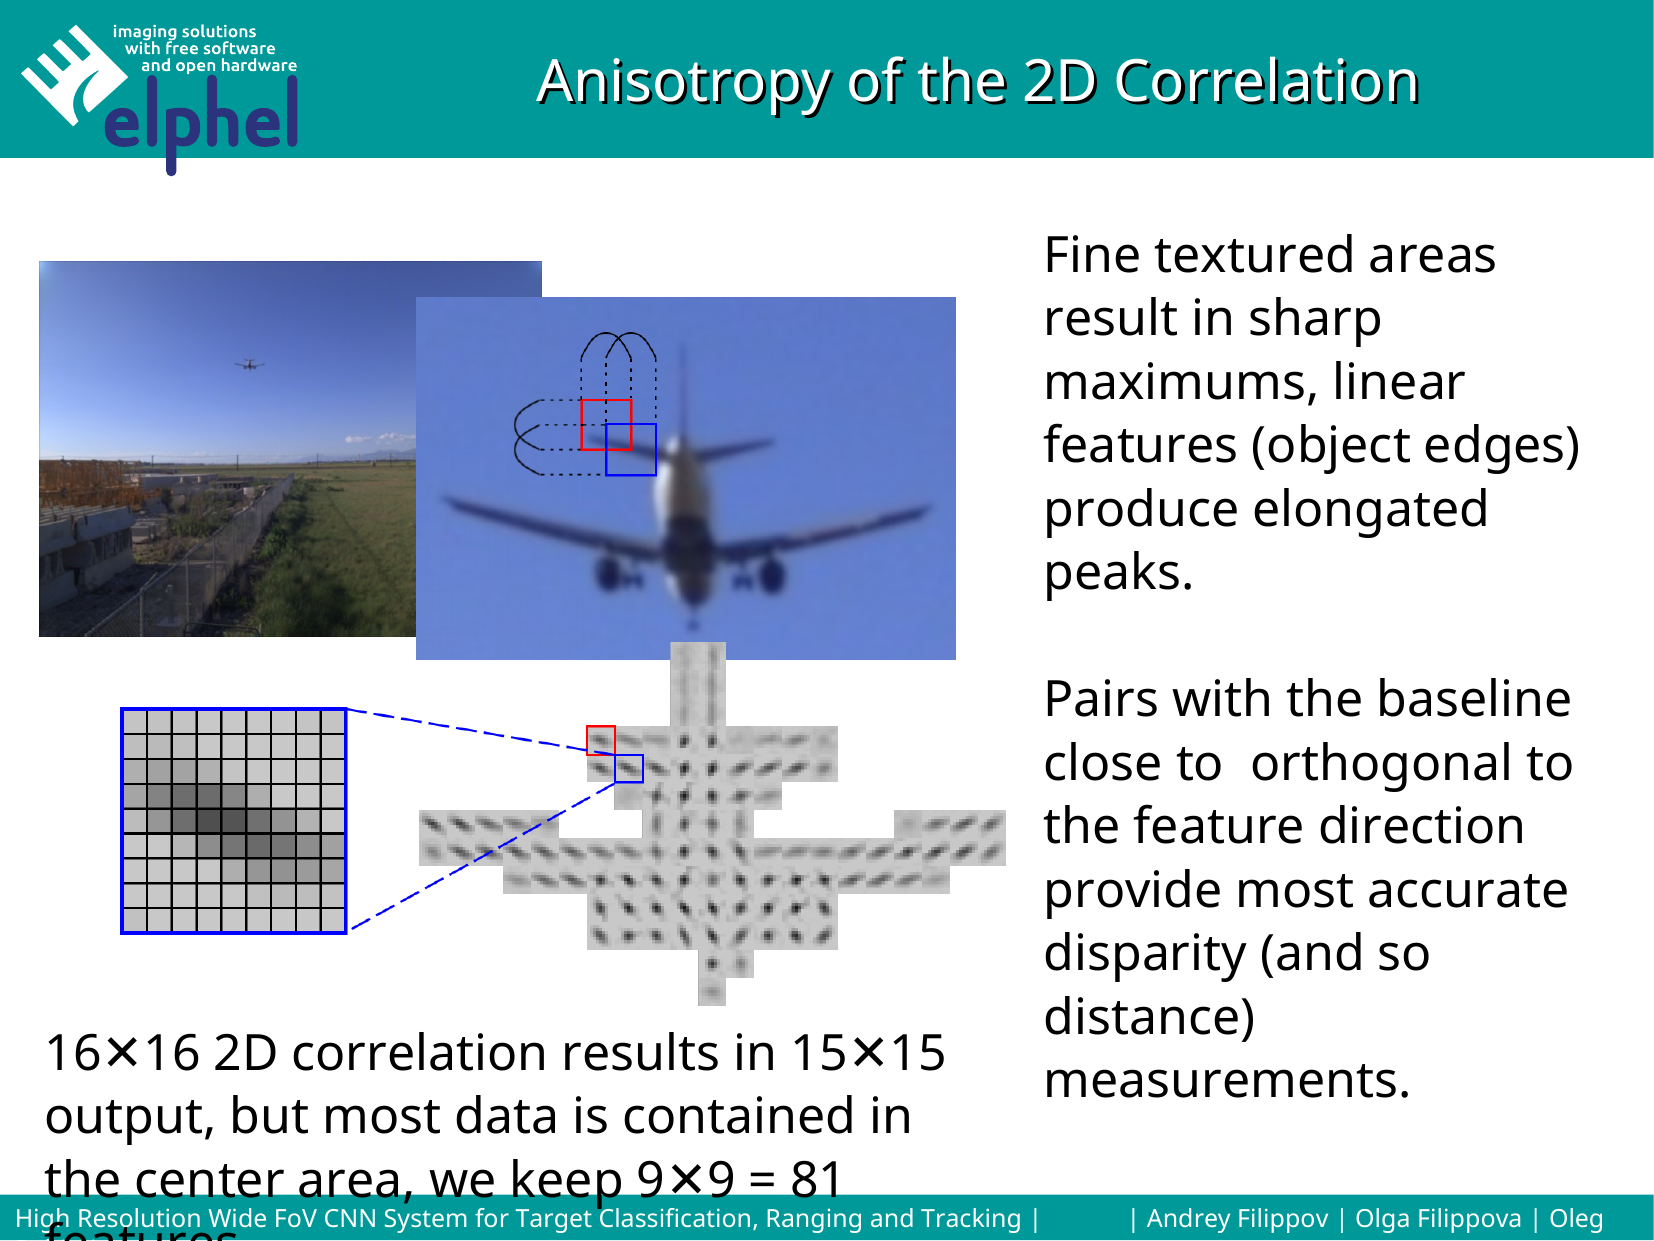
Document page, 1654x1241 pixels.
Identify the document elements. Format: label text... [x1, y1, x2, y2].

picture [39, 261, 1045, 1013]
text_box Fine textured areas result in sharp maximums, linear features (object edges) produce elongated peaks. Pairs with the baseline close to orthogonal to the feature direction provide most accurate disparity (and so distance) measurements. [1028, 214, 1649, 812]
text_box 16✕16 2D correlation results in 15✕15 output, but most data is contained in the center area, we keep 9✕9 = 81 features. [29, 1012, 1004, 1187]
title Anisotropy of the 2D Correlation [314, 0, 1643, 158]
